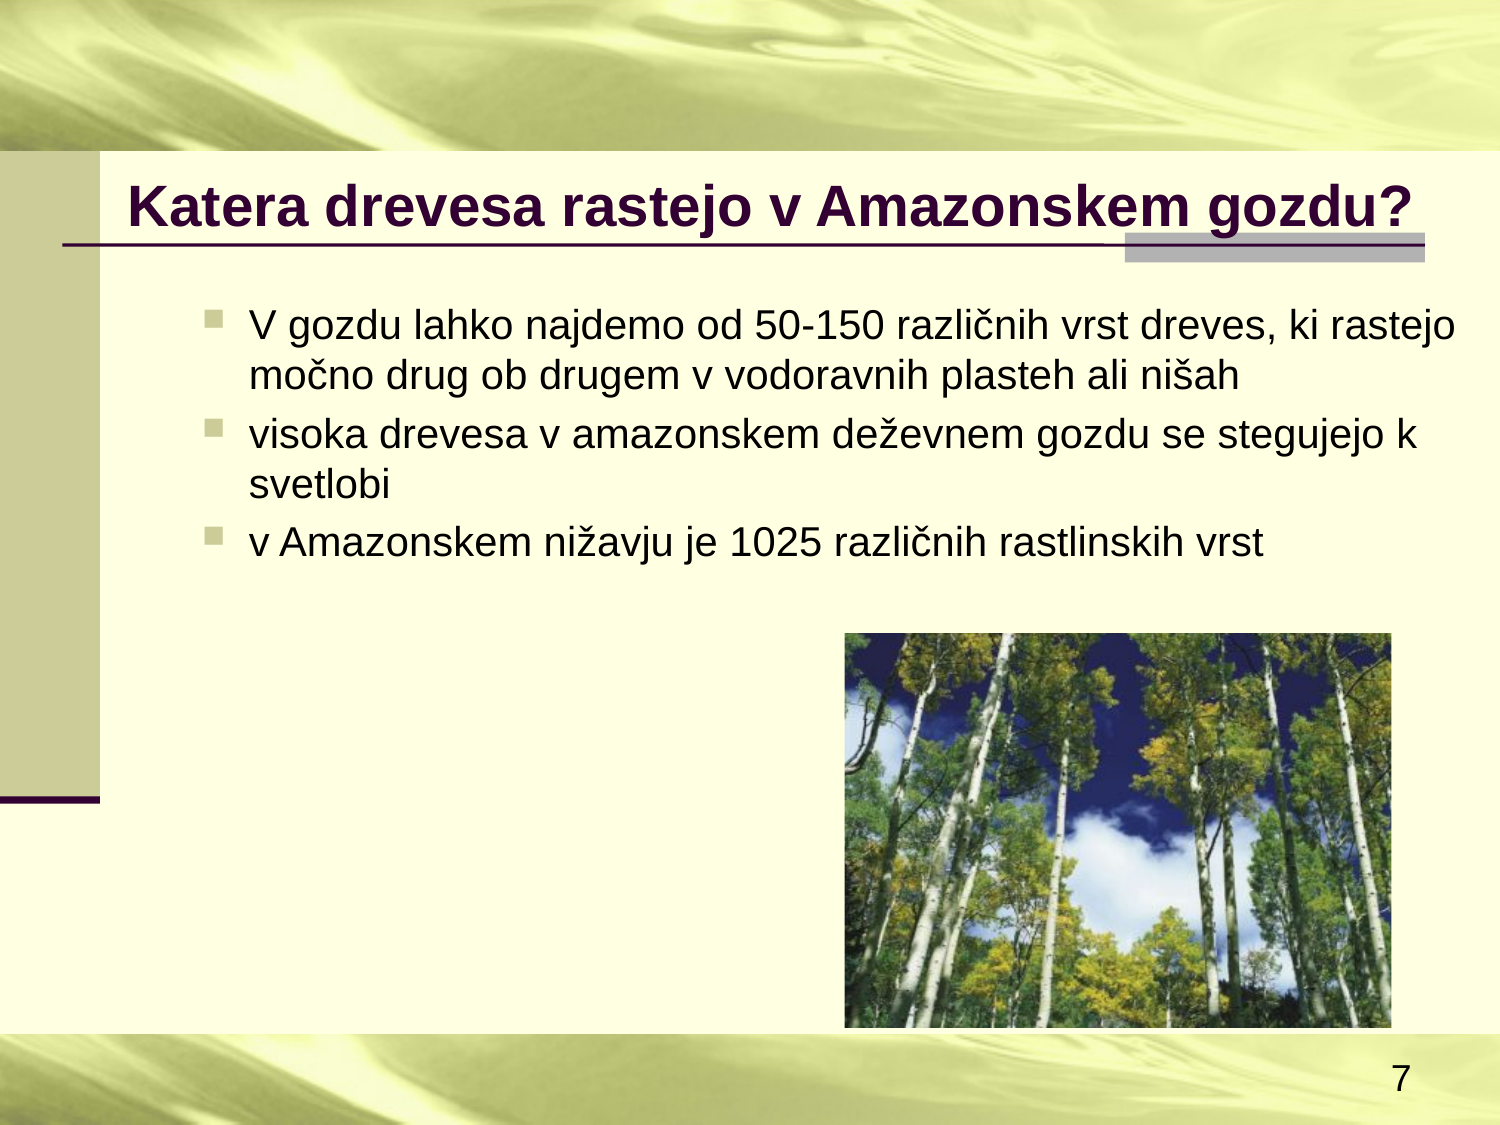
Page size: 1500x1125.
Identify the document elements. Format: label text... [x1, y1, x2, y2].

picture [844, 633, 1392, 1029]
title Katera drevesa rastejo v Amazonskem gozdu? [112, 148, 1500, 257]
text_box V gozdu lahko najdemo od 50-150 različnih vrst dreves, ki rastejo močno drug ob drugem v vodoravnih plasteh ali nišah visoka drevesa v amazonskem deževnem gozdu se stegujejo k svetlobi v Amazonskem nižavju je 1025 različnih rastlinskih vrst [112, 290, 1500, 728]
